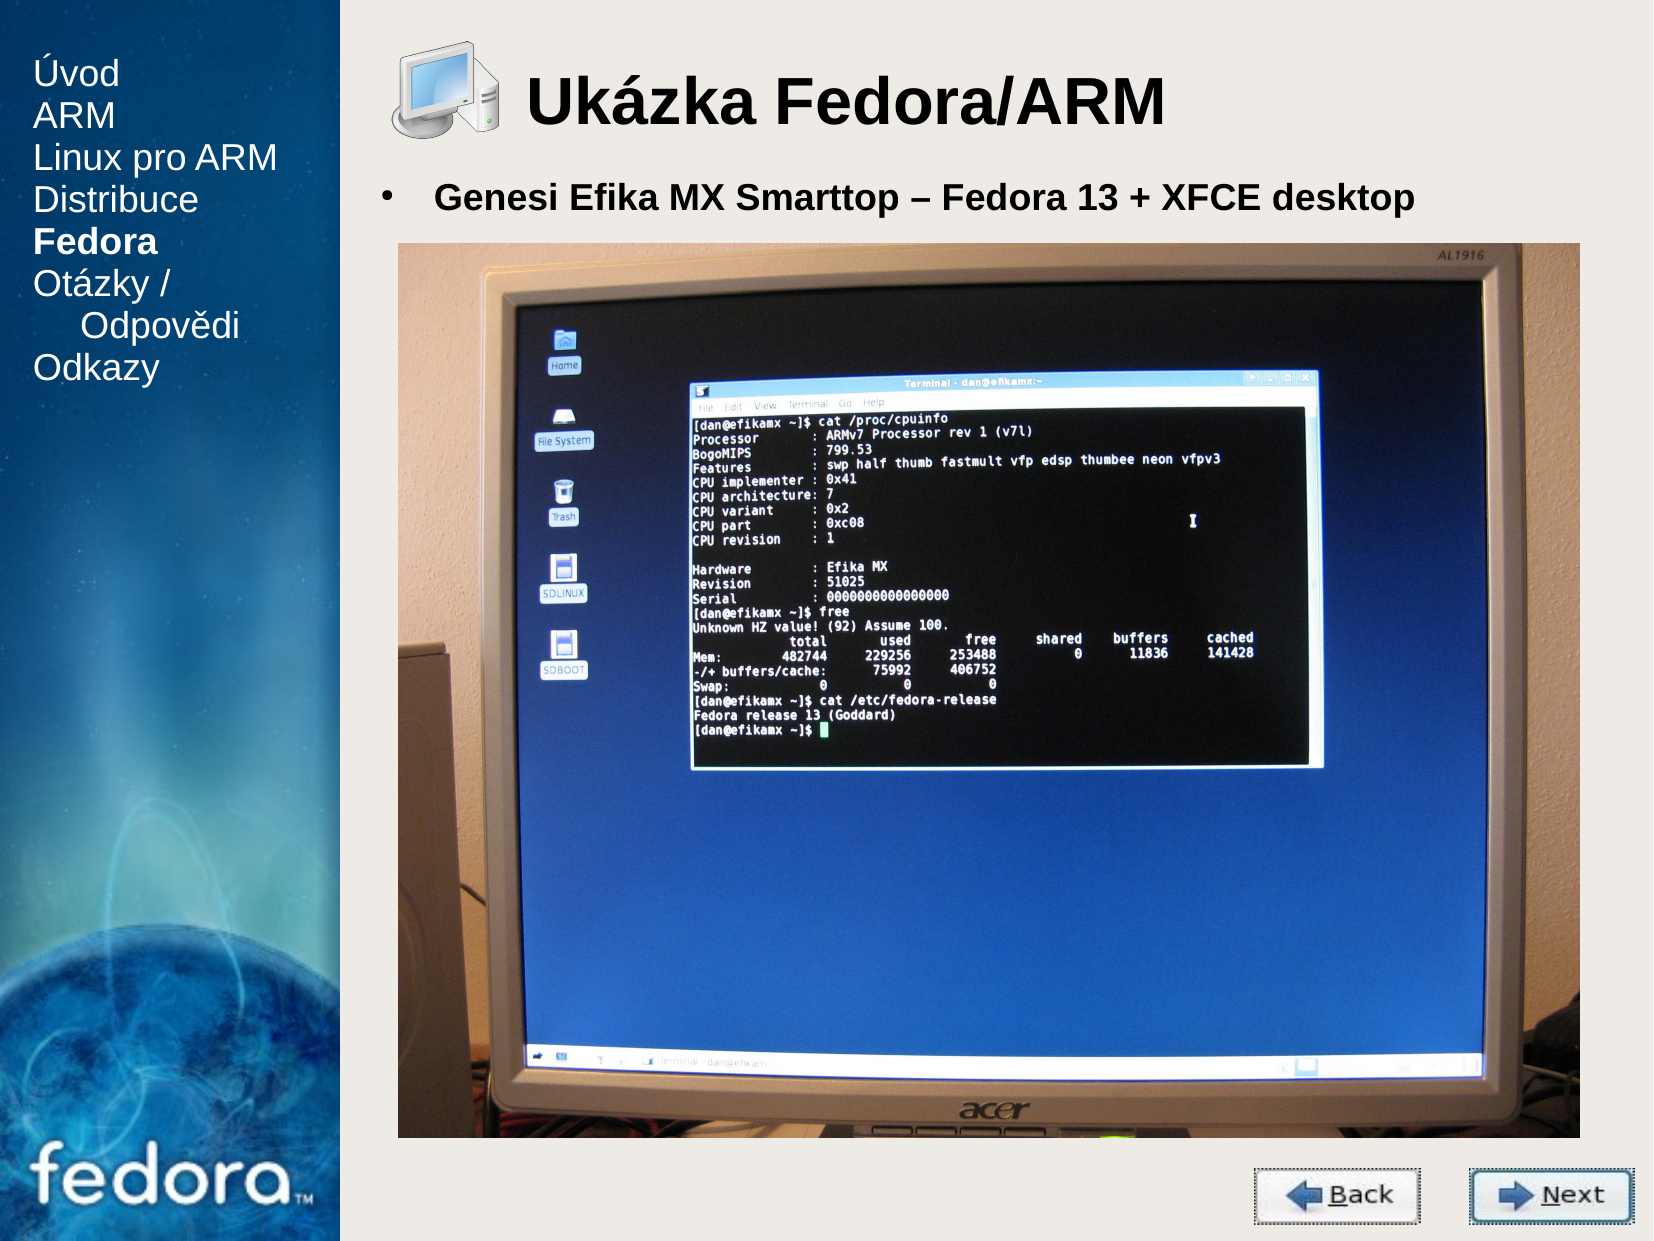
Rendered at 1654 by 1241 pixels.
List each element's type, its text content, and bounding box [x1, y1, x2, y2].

text_box Ukázka Fedora/ARM [511, 56, 1528, 147]
list Genesi Efika MX Smarttop – Fedora 13 + XFCE desktop [362, 176, 1654, 244]
picture [0, 0, 1654, 1241]
text_box Úvod ARM Linux pro ARM Distribuce Fedora Otázky / Odpovědi Odkazy [18, 45, 327, 397]
